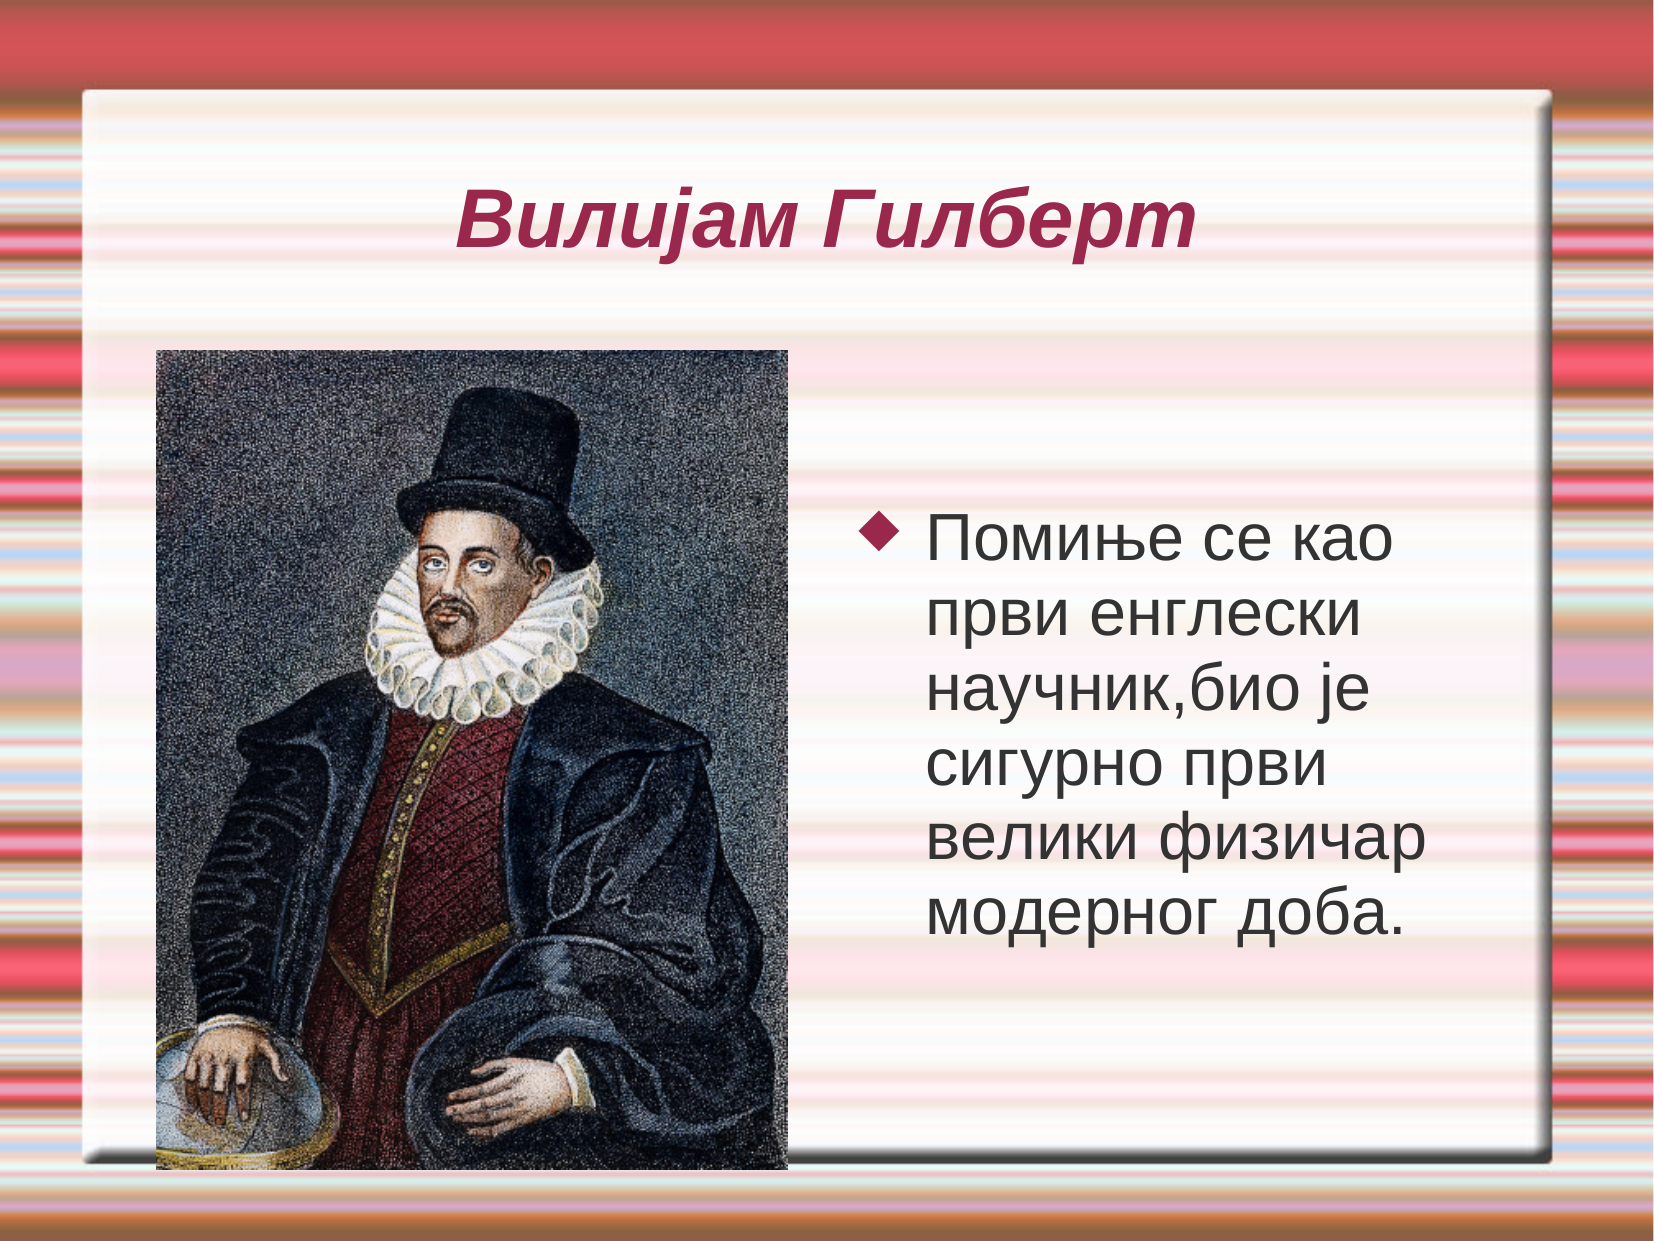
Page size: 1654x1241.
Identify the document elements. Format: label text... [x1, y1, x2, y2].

picture [0, 0, 1654, 1241]
title Вилијам Гилберт [121, 114, 1534, 322]
list Помиње се као први енглески научник,био је сигурно први велики физичар модерног доба. [842, 350, 1517, 1170]
